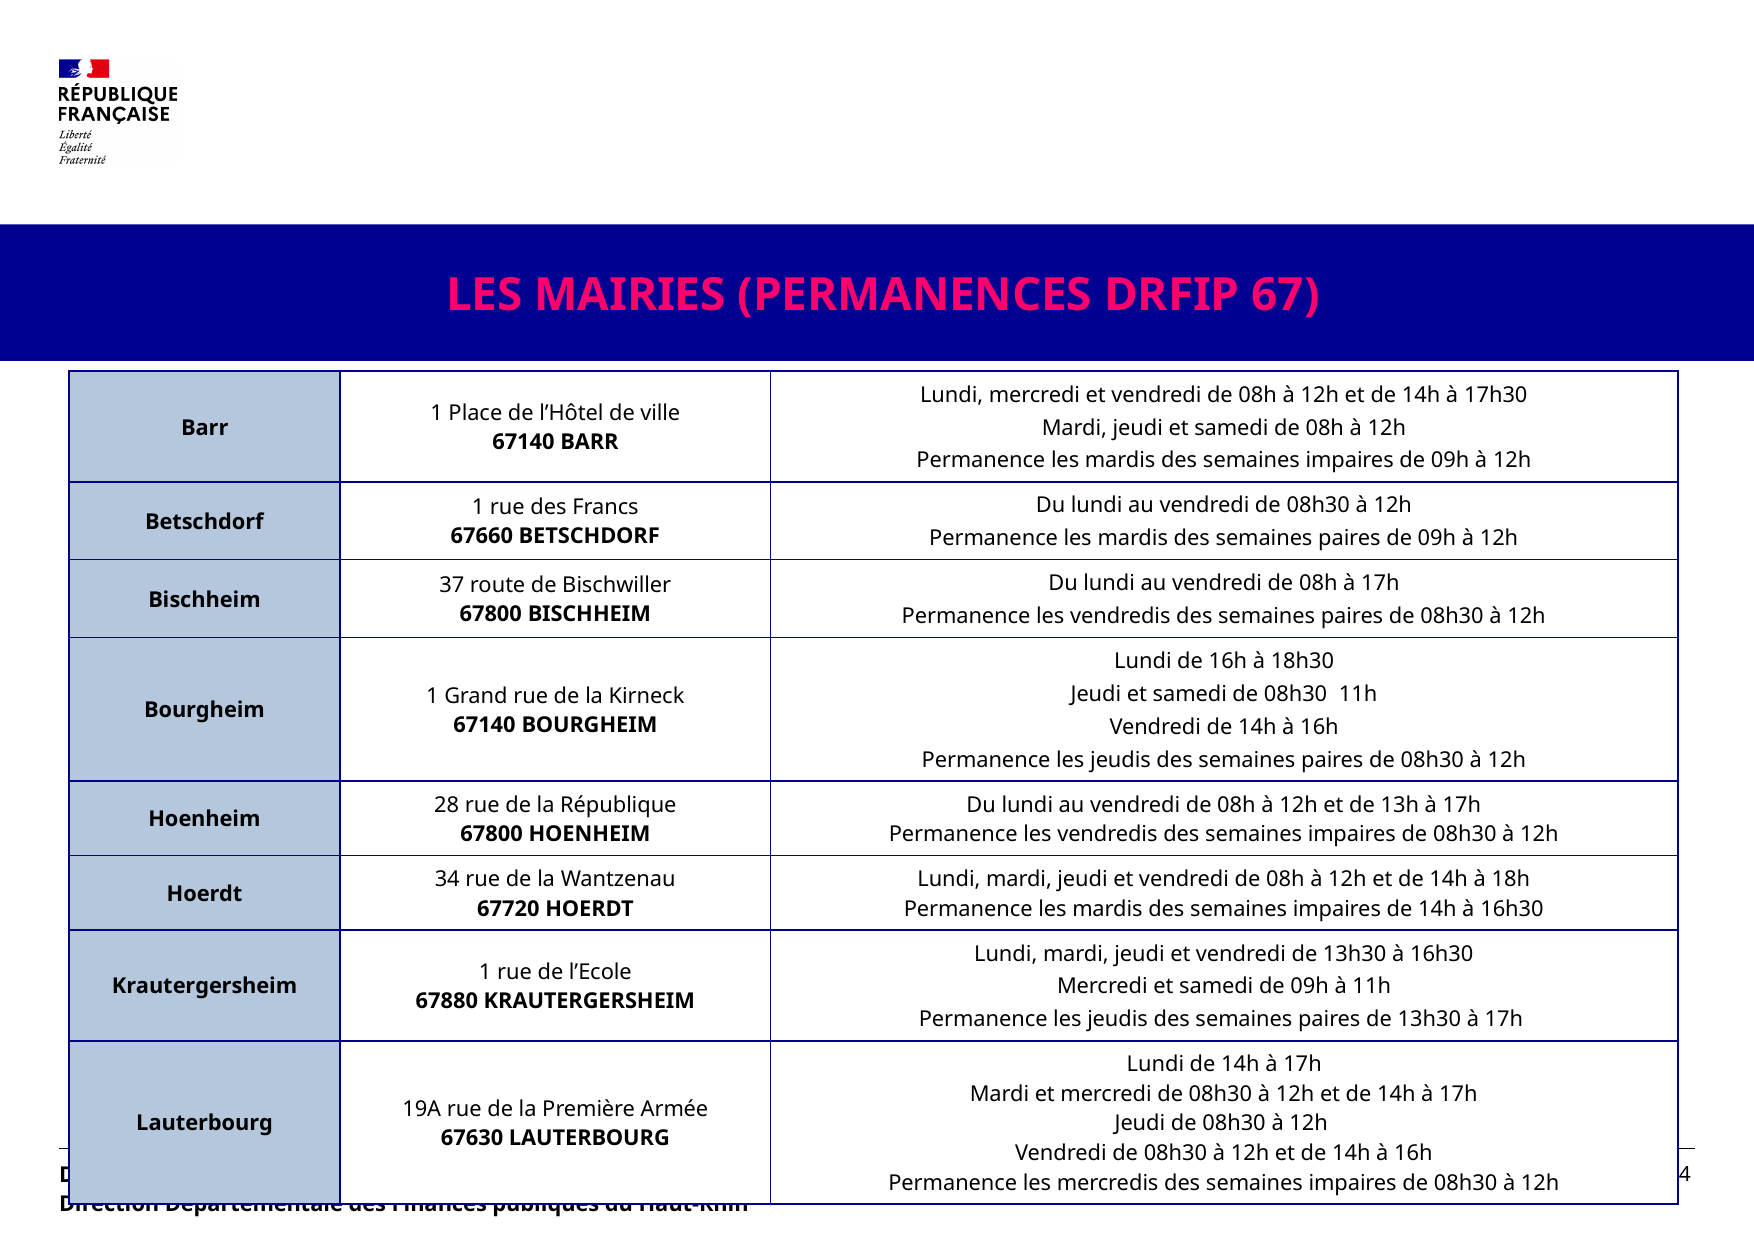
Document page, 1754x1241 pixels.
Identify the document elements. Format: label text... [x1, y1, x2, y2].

table_header 1 Place de l’Hôtel de ville 67140 BARR [341, 372, 770, 481]
table_cell Lundi de 14h à 17h Mardi et mercredi de 08h30 à 12h et de 14h à 17h Jeudi de 08h30 à 12h Vendredi de 08h30 à 12h et de 14h à 16h Permanence les mercredis des semaines impaires de 08h30 à 12h [771, 1042, 1677, 1203]
table_cell 1 rue de l’Ecole 67880 KRAUTERGERSHEIM [341, 931, 770, 1040]
table_header Barr [70, 372, 339, 481]
table_cell Du lundi au vendredi de 08h à 12h et de 13h à 17h Permanence les vendredis des semaines impaires de 08h30 à 12h [771, 782, 1677, 855]
table_cell Bischheim [70, 560, 339, 637]
table_cell 37 route de Bischwiller 67800 BISCHHEIM [341, 560, 770, 637]
table_cell 1 Grand rue de la Kirneck 67140 BOURGHEIM [341, 638, 770, 780]
table_header Lundi, mercredi et vendredi de 08h à 12h et de 14h à 17h30 Mardi, jeudi et samedi de 08h à 12h Permanence les mardis des semaines impaires de 09h à 12h [771, 372, 1677, 481]
table_cell 19A rue de la Première Armée 67630 LAUTERBOURG [341, 1042, 770, 1203]
table_cell Bourgheim [70, 638, 339, 780]
table_cell 1 rue des Francs 67660 BETSCHDORF [341, 483, 770, 559]
table_cell Hoerdt [70, 856, 339, 929]
table_cell 28 rue de la République 67800 HOENHEIM [341, 782, 770, 855]
picture [59, 59, 178, 164]
table_cell Hoenheim [70, 782, 339, 855]
table_cell Krautergersheim [70, 931, 339, 1040]
table_cell Lundi, mardi, jeudi et vendredi de 08h à 12h et de 14h à 18h Permanence les mardis des semaines impaires de 14h à 16h30 [771, 856, 1677, 929]
table_cell Lundi, mardi, jeudi et vendredi de 13h30 à 16h30 Mercredi et samedi de 09h à 11h Permanence les jeudis des semaines paires de 13h30 à 17h [771, 931, 1677, 1040]
text_box LES MAIRIES (PERMANENCES DRFIP 67) [0, 224, 1754, 361]
table_cell Du lundi au vendredi de 08h à 17h Permanence les vendredis des semaines paires de 08h30 à 12h [771, 560, 1677, 637]
table_cell Du lundi au vendredi de 08h30 à 12h Permanence les mardis des semaines paires de 09h à 12h [771, 483, 1677, 559]
table_cell Lundi de 16h à 18h30 Jeudi et samedi de 08h30 11h Vendredi de 14h à 16h Permanence les jeudis des semaines paires de 08h30 à 12h [771, 638, 1677, 780]
table_cell Lauterbourg [70, 1042, 339, 1203]
table_cell 34 rue de la Wantzenau 67720 HOERDT [341, 856, 770, 929]
table_cell Betschdorf [70, 483, 339, 559]
